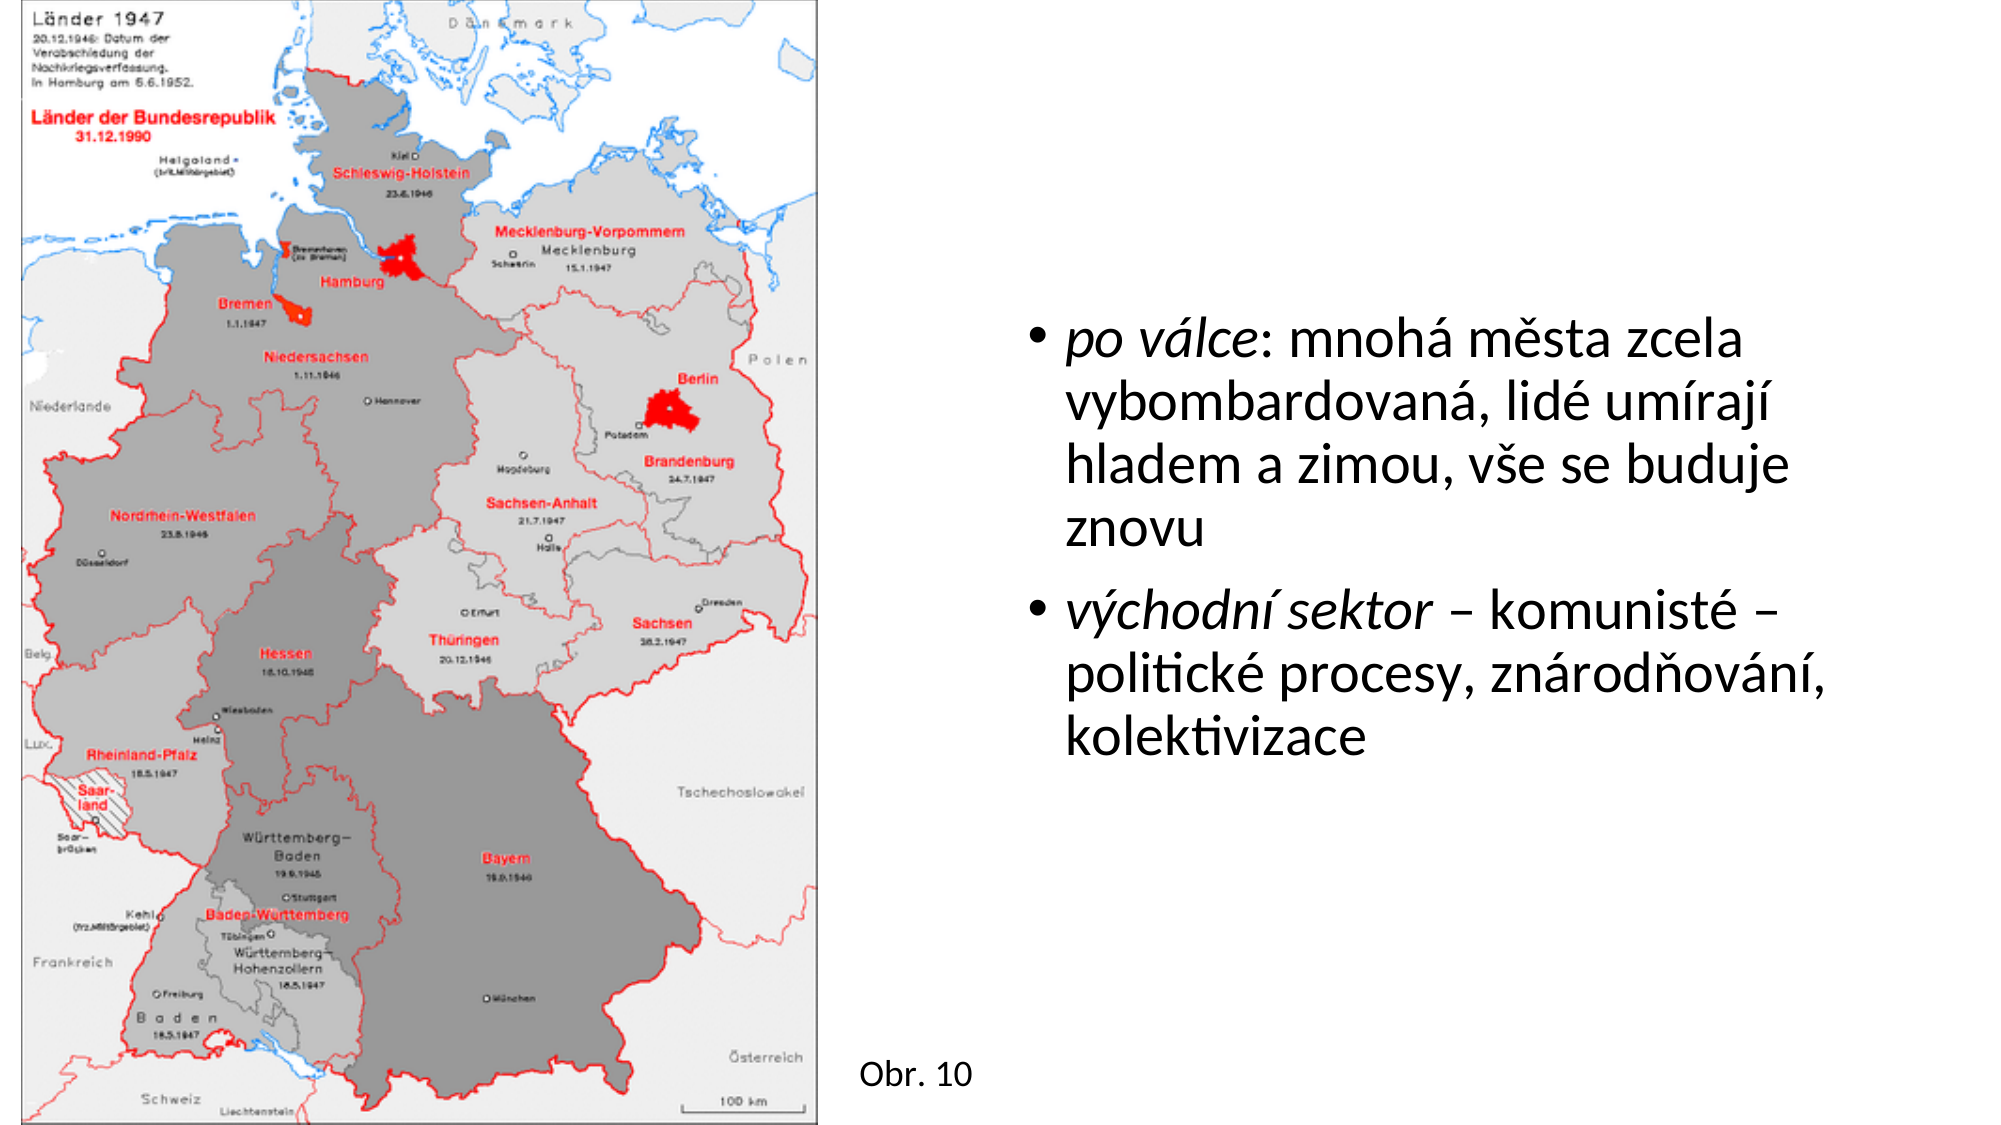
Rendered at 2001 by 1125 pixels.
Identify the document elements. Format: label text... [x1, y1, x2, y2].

list po válce: mnohá města zcela vybombardovaná, lidé umírají hladem a zimou, vše se buduje znovu východní sektor – komunisté – politické procesy, znárodňování, kolektivizace [1012, 299, 1863, 1014]
text_box [21, 0, 818, 1125]
text_box Obr. 10 [844, 1040, 988, 1102]
